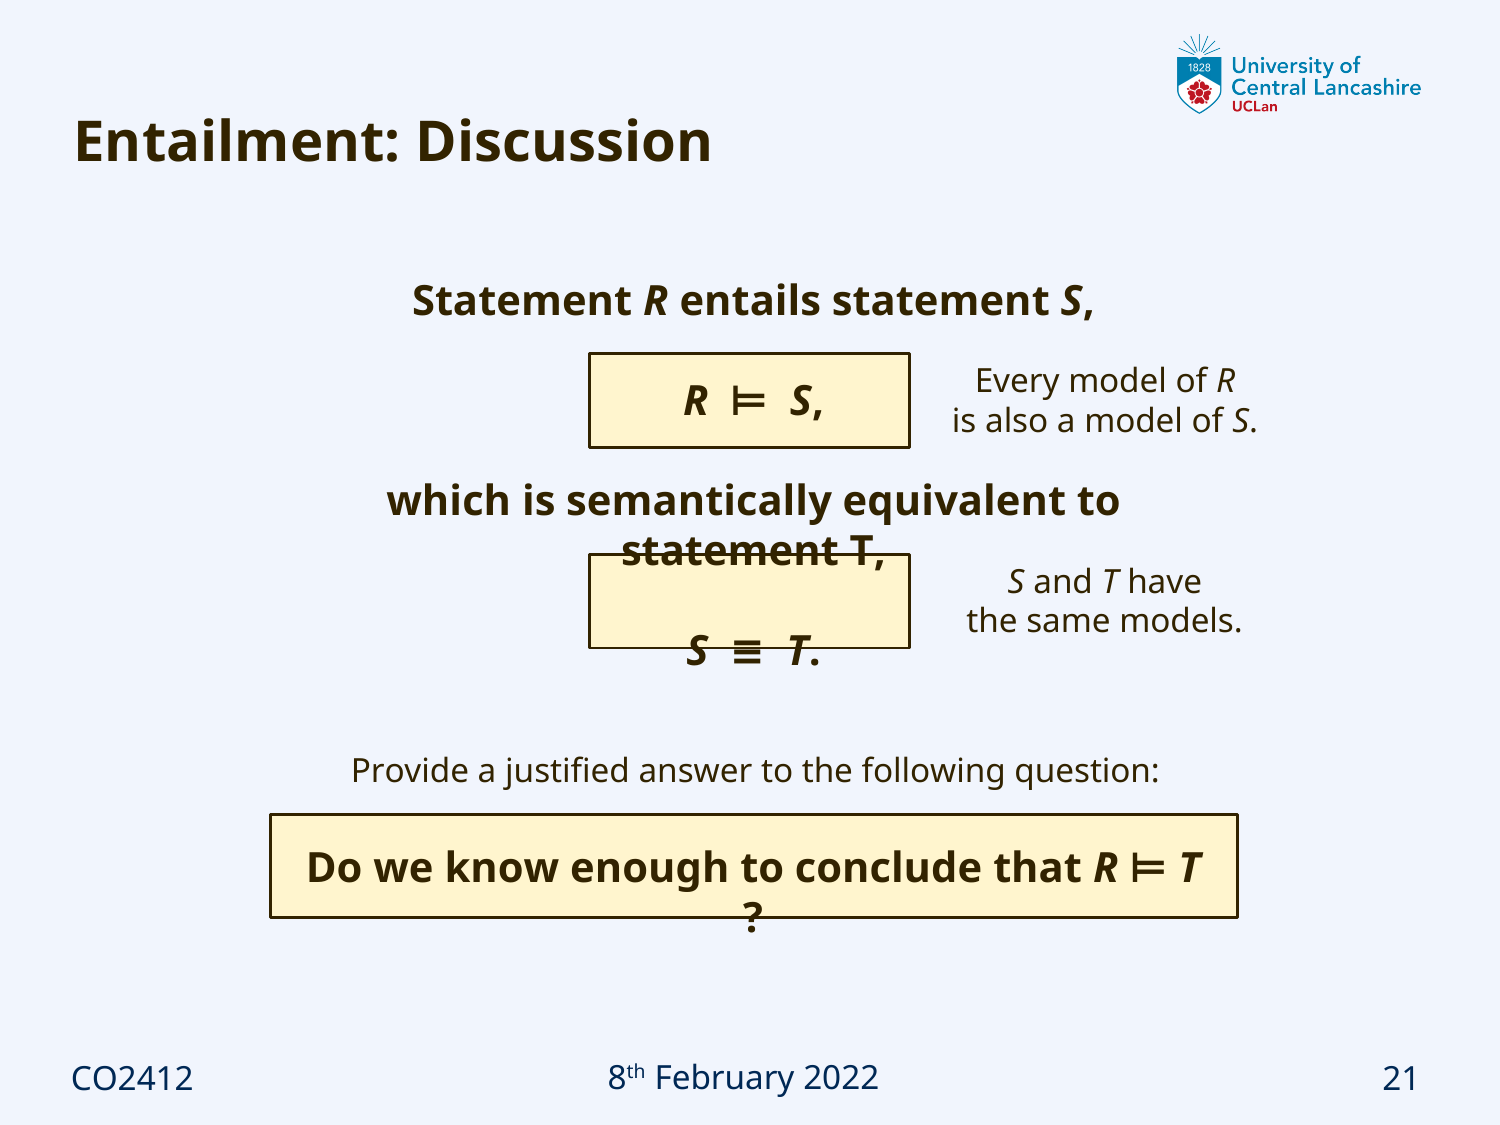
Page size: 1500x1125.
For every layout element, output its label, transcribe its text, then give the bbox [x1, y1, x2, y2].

text_box S and T have the same models. [877, 552, 1333, 648]
text_box [270, 814, 1238, 918]
text_box Every model of R is also a model of S. [877, 351, 1333, 447]
title Entailment: Discussion [58, 93, 1475, 186]
text_box Provide a justified answer to the following question: [331, 741, 1181, 797]
picture [1177, 34, 1421, 93]
text_box Do we know enough to conclude that R ⊨ T ? [288, 833, 1218, 899]
text_box Statement R entails statement S, R ⊨ S, which is semantically equivalent to statement T, S ≡ T. [271, 266, 1236, 682]
